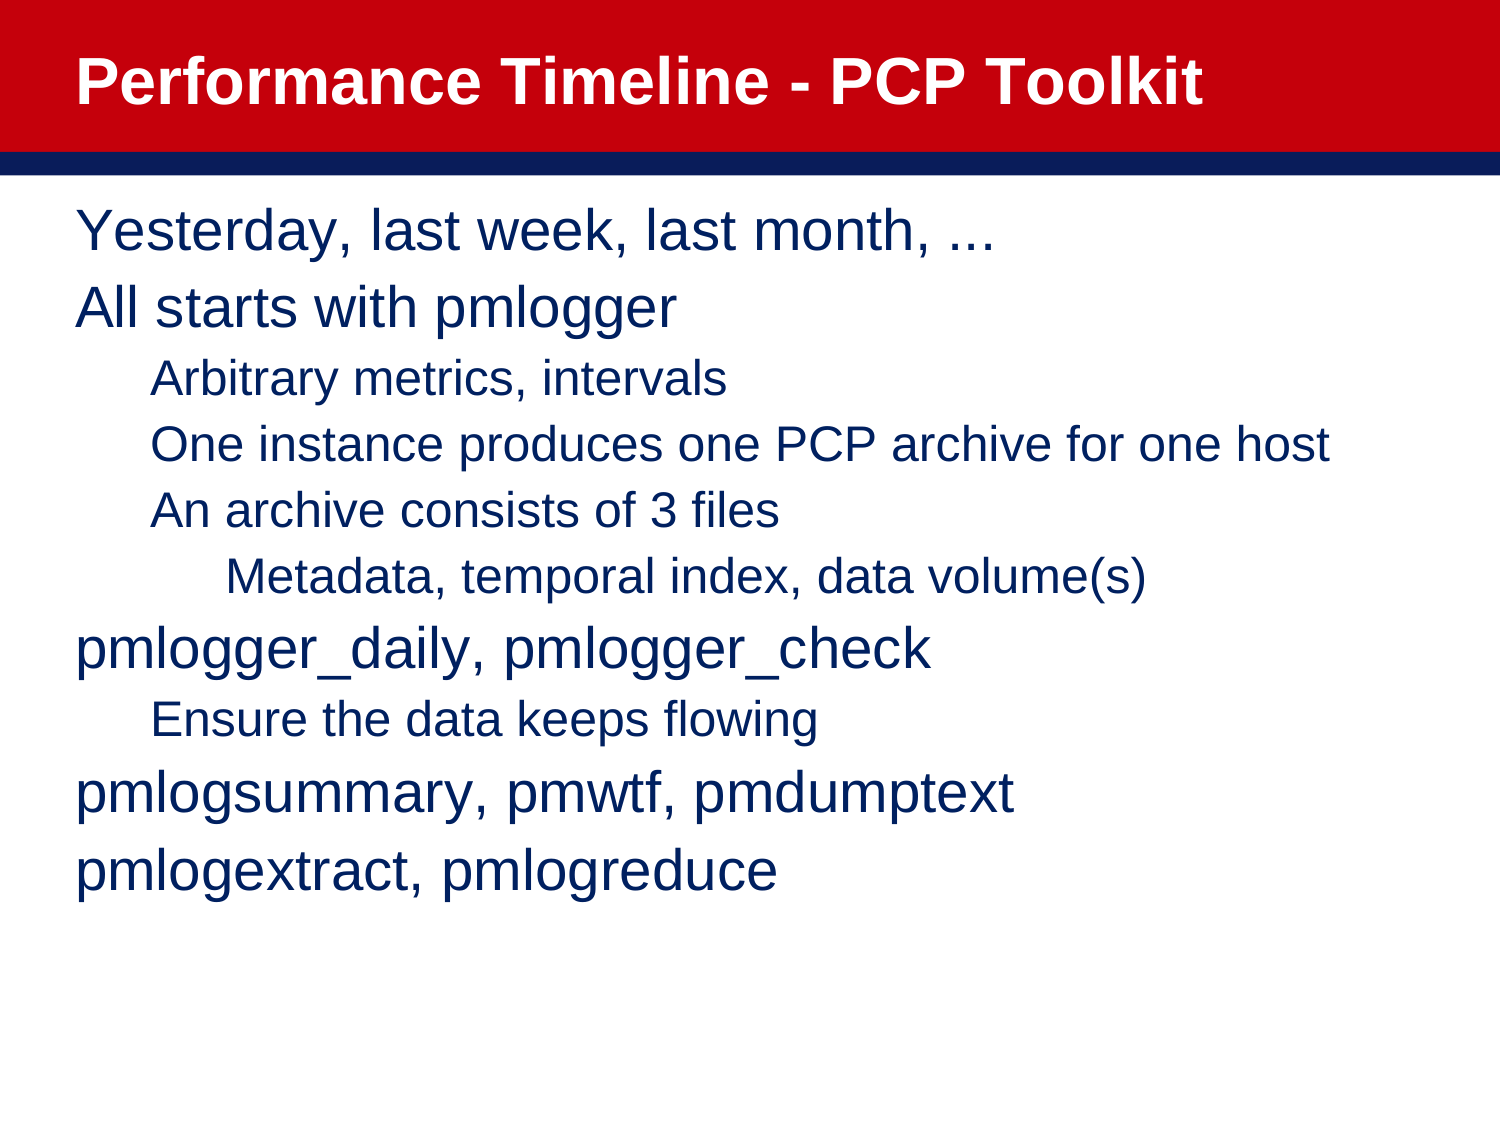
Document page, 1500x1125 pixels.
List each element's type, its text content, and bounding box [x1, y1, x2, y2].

title Performance Timeline - PCP Toolkit [75, 5, 1424, 158]
list Yesterday, last week, last month, ... All starts with pmlogger Arbitrary metrics, intervals One instance produces one PCP archive for one host An archive consists of 3 files Metadata, temporal index, data volume(s)‏ pmlogger_daily, pmlogger_check Ensure the data keeps flowing pmlogsummary, pmwtf, pmdumptext pmlogextract, pmlogreduce [75, 197, 1424, 1087]
